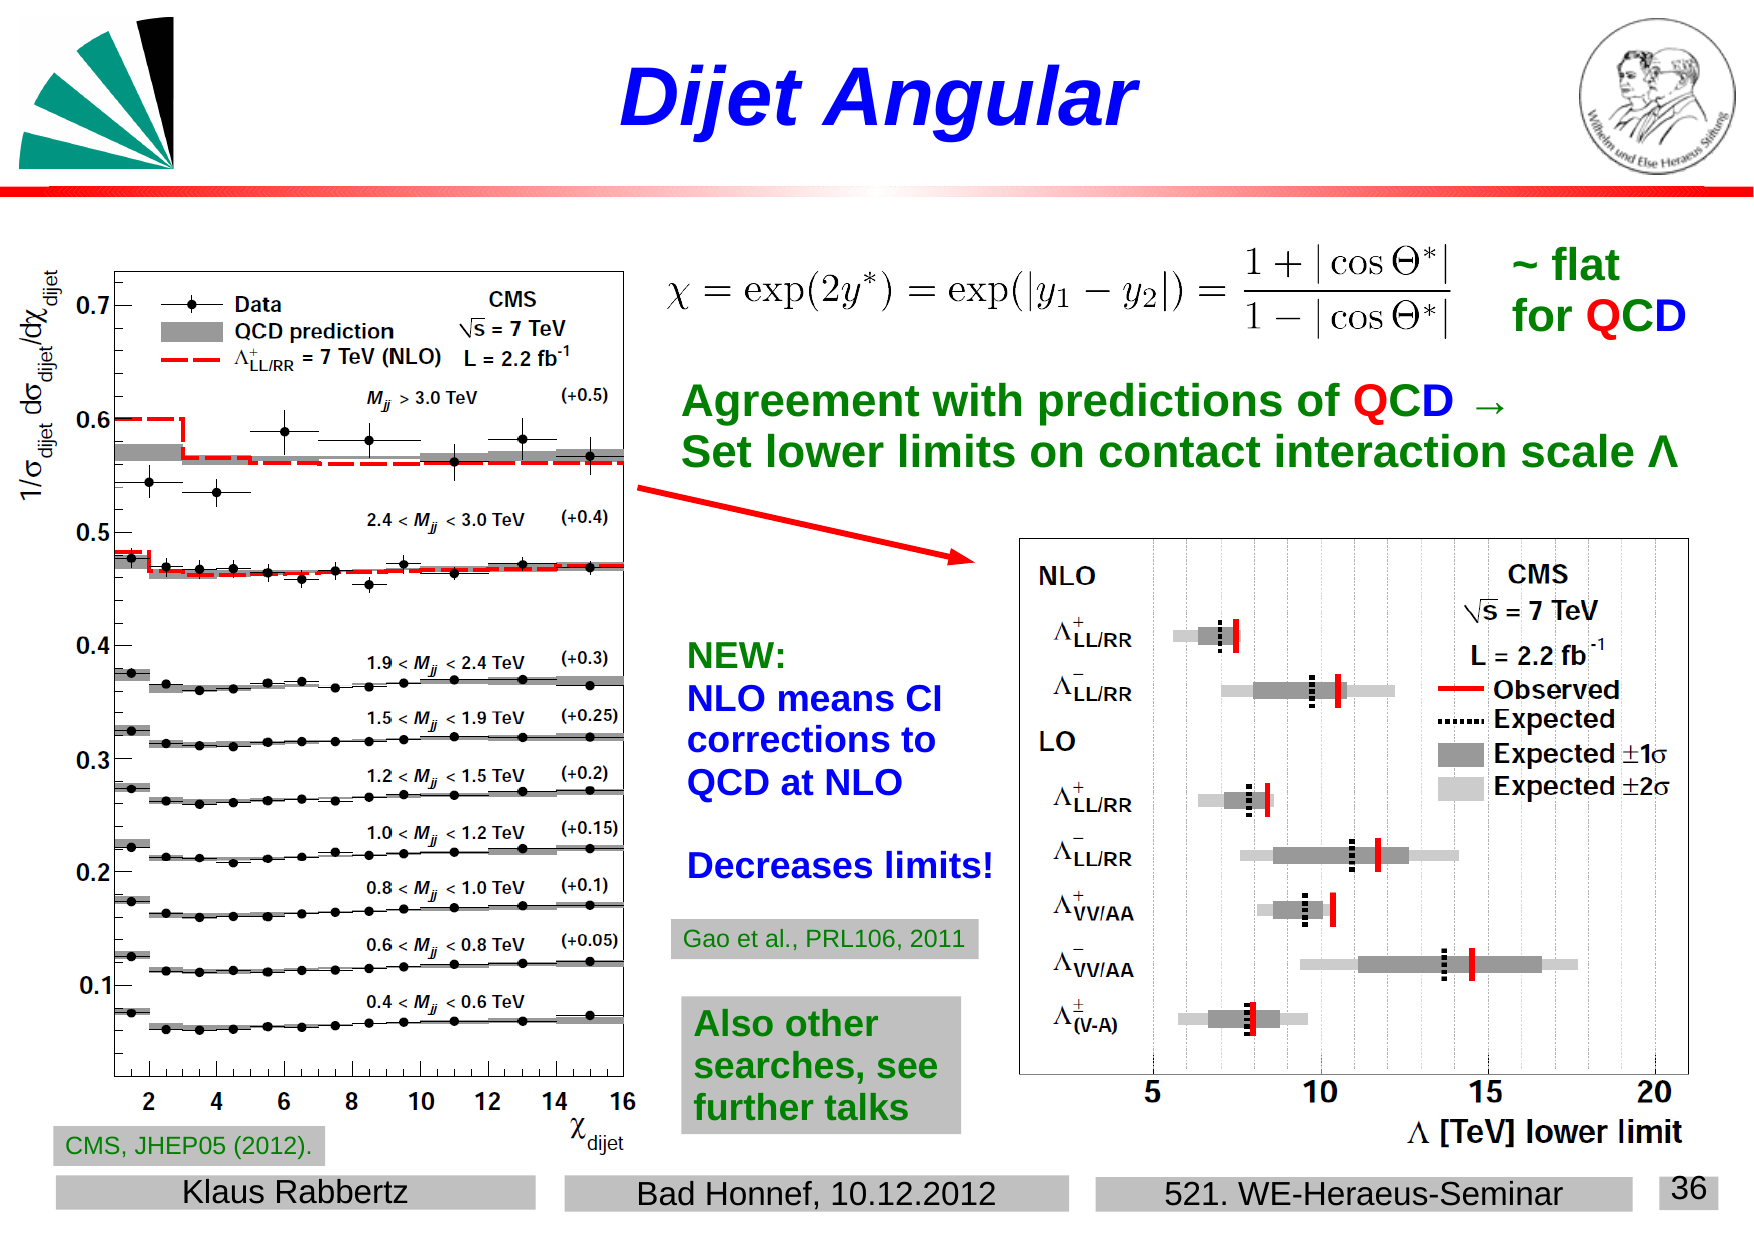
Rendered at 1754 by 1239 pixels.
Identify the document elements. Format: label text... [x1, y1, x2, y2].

text_box Gao et al., PRL106, 2011 [671, 919, 979, 960]
picture [12, 264, 645, 1160]
picture [659, 238, 1463, 343]
picture [1002, 527, 1701, 1159]
picture [1579, 18, 1736, 175]
text_box Agreement with predictions of QCD → Set lower limits on contact interaction scale Λ [669, 369, 1692, 484]
picture [19, 17, 174, 171]
text_box ~ flat for QCD [1500, 232, 1700, 348]
text_box CMS, JHEP05 (2012). [53, 1126, 326, 1166]
title Dijet Angular [188, 0, 1570, 194]
text_box Also other searches, see further talks [681, 996, 962, 1135]
text_box NEW: NLO means CI corrections to QCD at NLO Decreases limits! [675, 629, 1007, 893]
